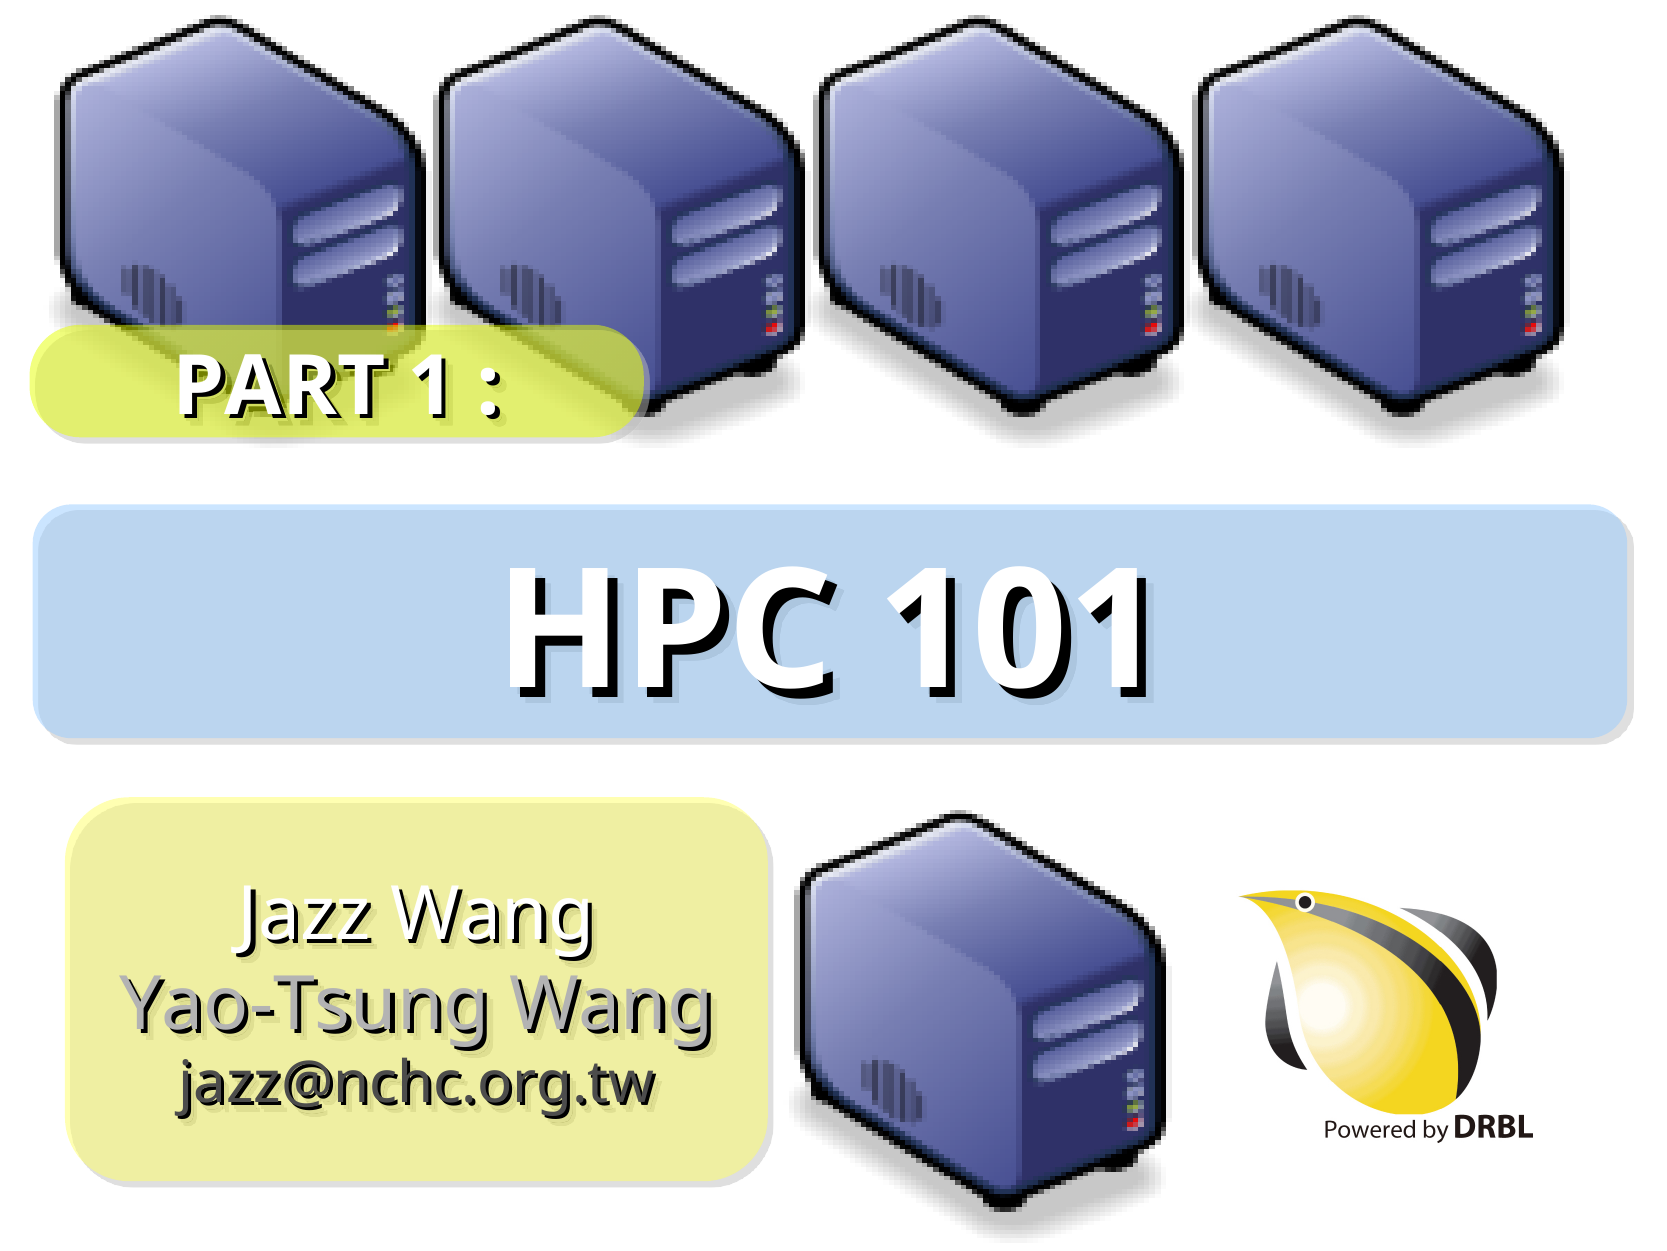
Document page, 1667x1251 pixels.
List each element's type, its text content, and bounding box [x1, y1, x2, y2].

text_box PART 1 : [29, 324, 644, 438]
picture [767, 797, 1211, 1251]
picture [1224, 874, 1548, 1152]
text_box HPC 101 [32, 504, 1628, 739]
text_box Jazz Wang Yao-Tsung Wang jazz@nchc.org.tw [64, 797, 768, 1182]
picture [27, 2, 1609, 502]
